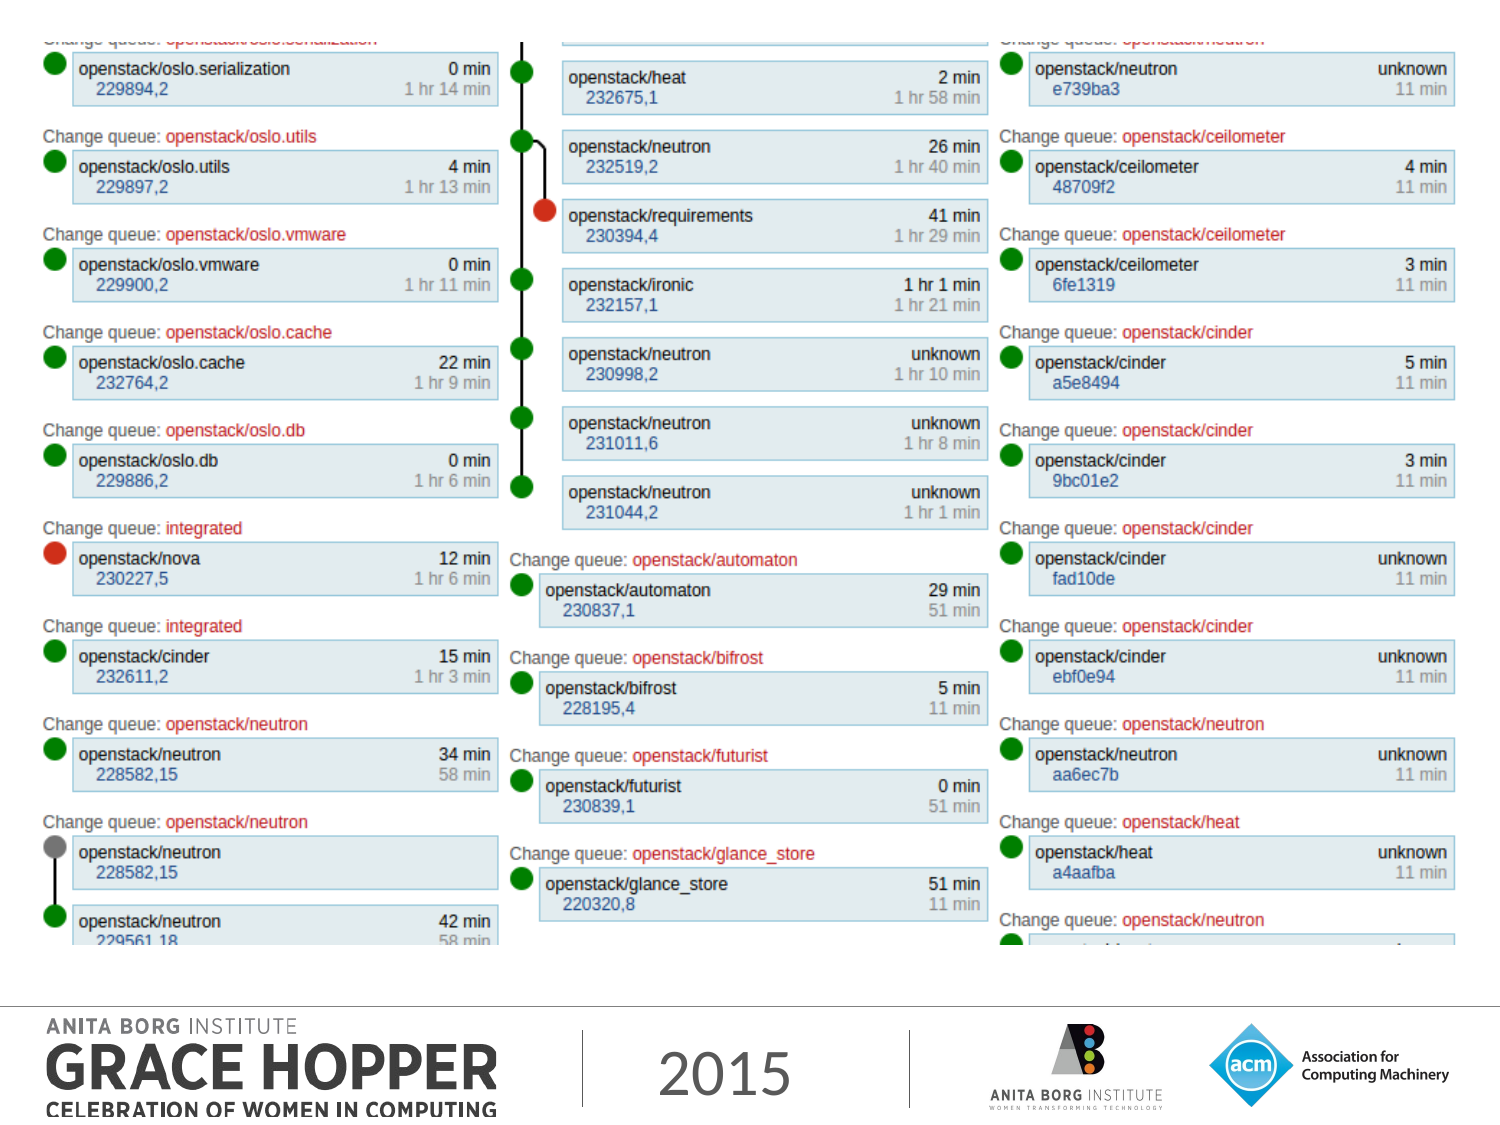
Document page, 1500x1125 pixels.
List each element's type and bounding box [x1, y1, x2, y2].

picture [0, 42, 1500, 945]
picture [1209, 1023, 1449, 1107]
picture [989, 1024, 1162, 1110]
